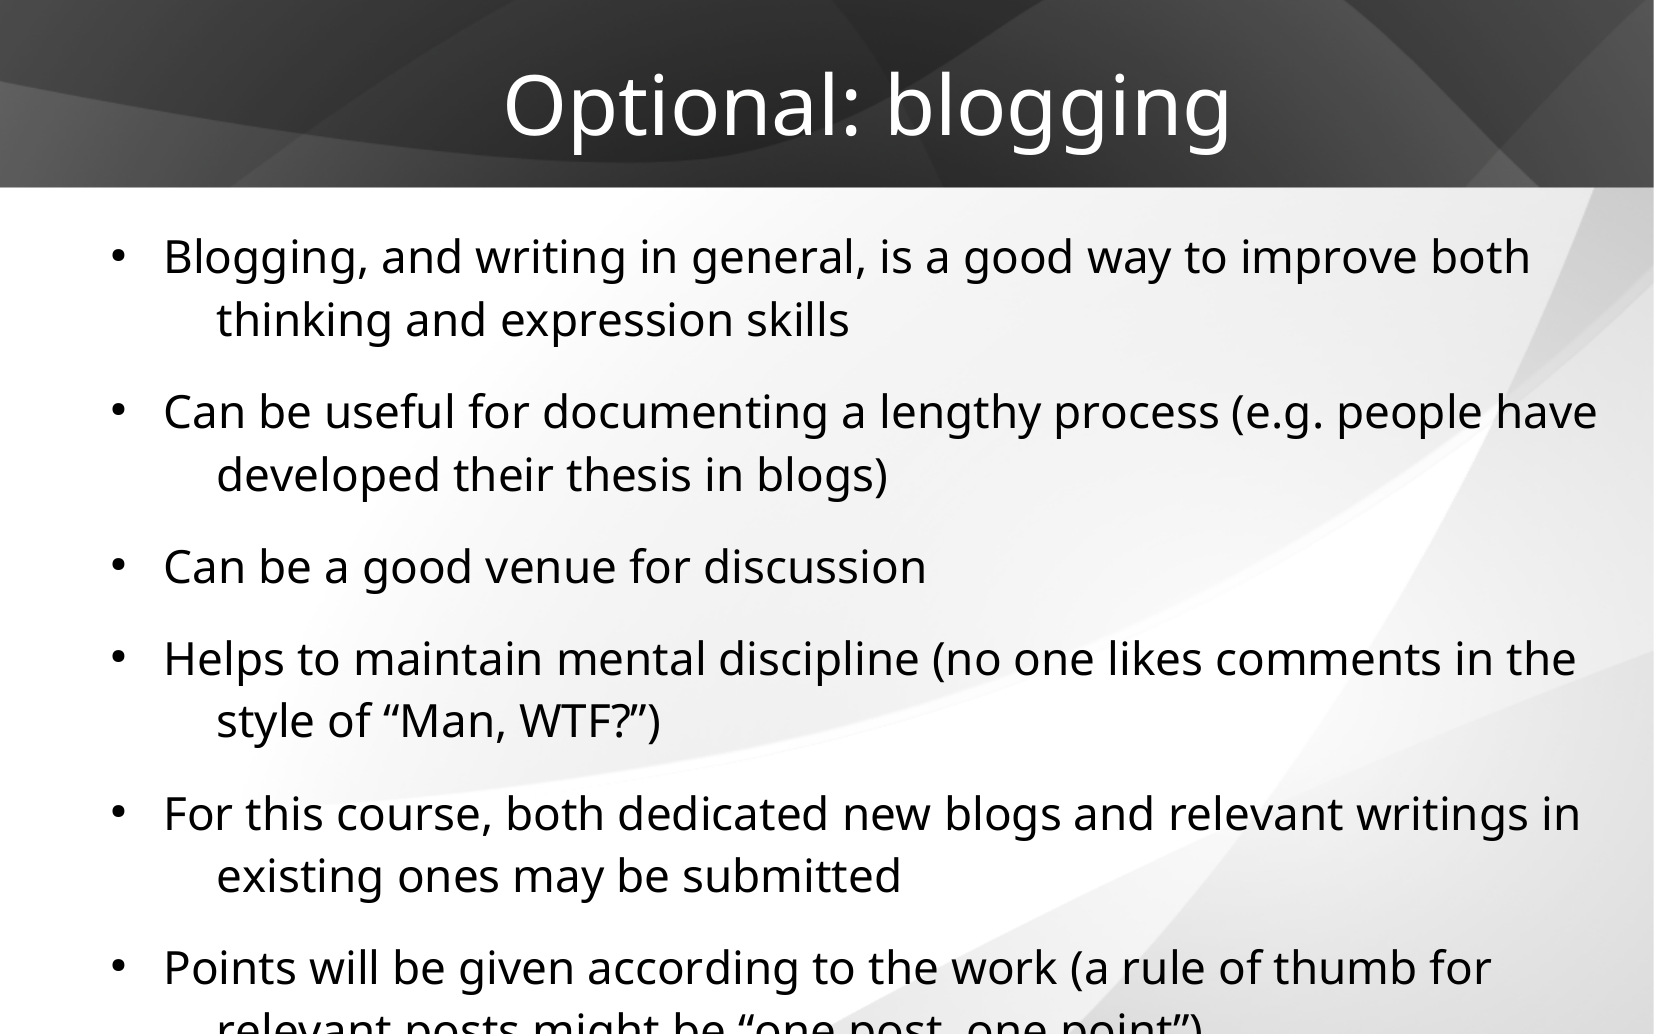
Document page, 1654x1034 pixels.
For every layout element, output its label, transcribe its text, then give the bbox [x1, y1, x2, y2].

list Blogging, and writing in general, is a good way to improve both thinking and expression skills Can be useful for documenting a lengthy process (e.g. people have developed their thesis in blogs) Can be a good venue for discussion Helps to maintain mental discipline (no one likes comments in the style of “Man, WTF?”) For this course, both dedicated new blogs and relevant writings in existing ones may be submitted Points will be given according to the work (a rule of thumb for relevant posts might be “one post, one point”) [75, 225, 1613, 1034]
title Optional: blogging [124, 0, 1613, 208]
picture [0, 0, 1654, 1034]
